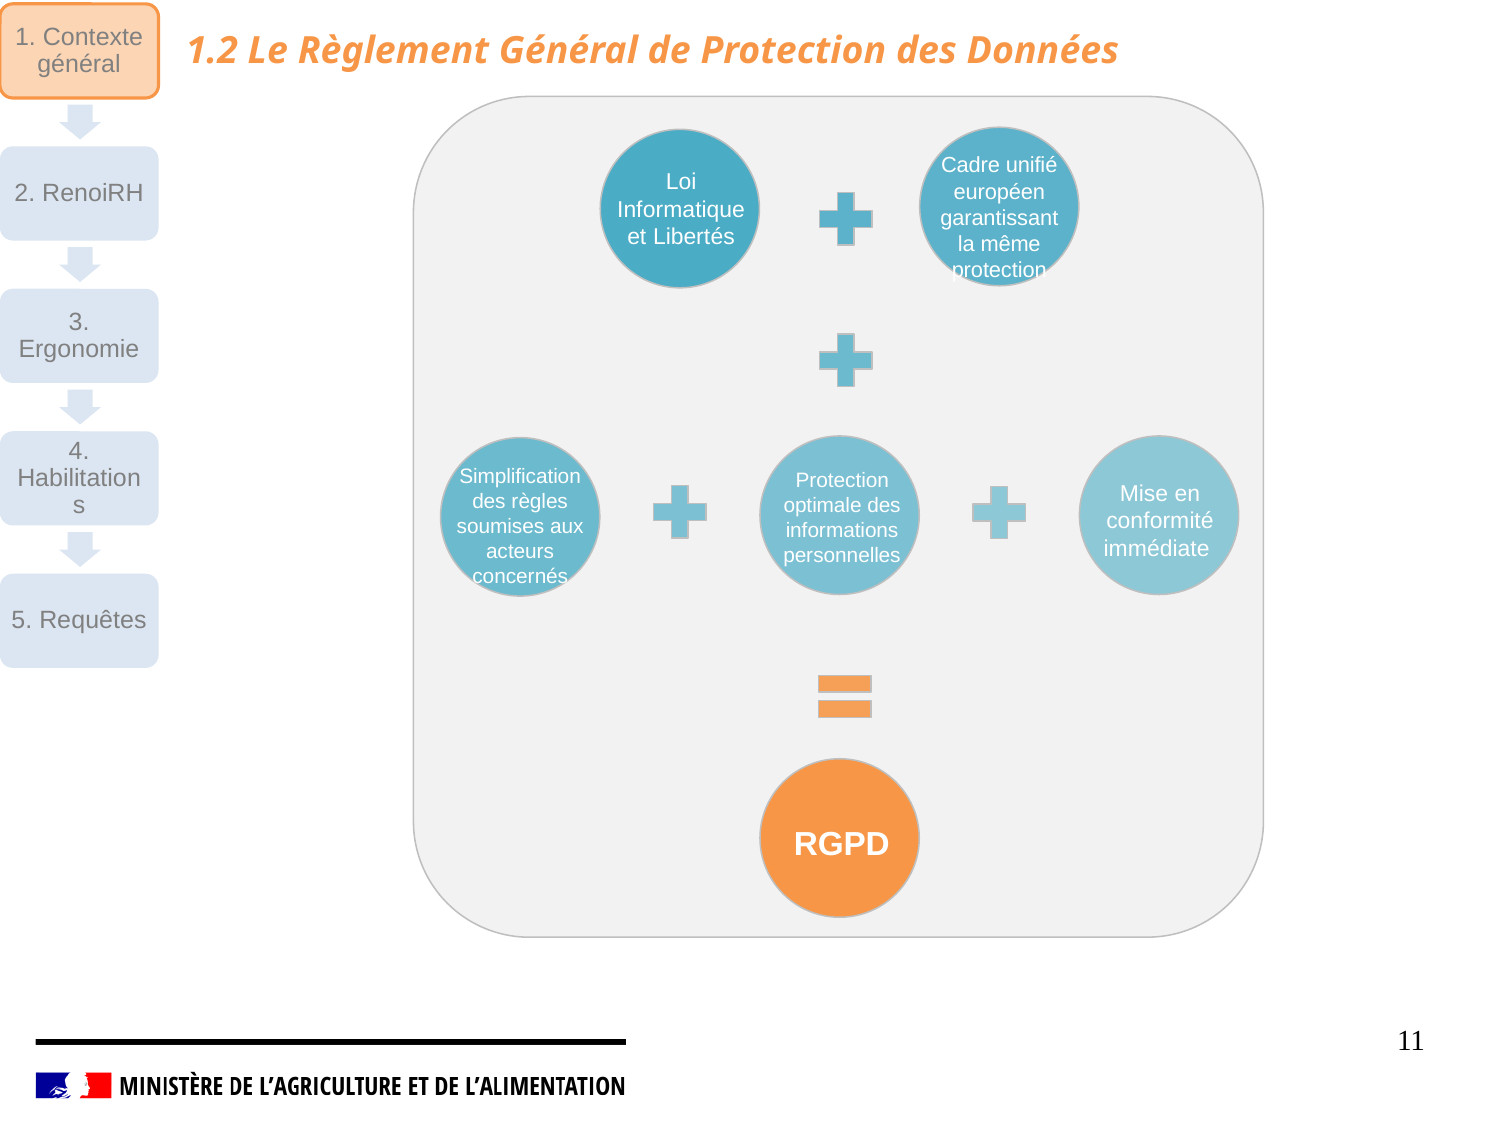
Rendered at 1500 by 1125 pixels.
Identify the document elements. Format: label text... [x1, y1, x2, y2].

text_box Mise en conformité immédiate [1080, 471, 1240, 568]
text_box RGPD [754, 814, 930, 869]
text_box 1. Contexte général [0, 3, 159, 99]
text_box Cadre unifié européen garantissant la même protection [919, 143, 1079, 290]
text_box 2. RenoiRH [0, 146, 159, 241]
text_box [59, 532, 102, 567]
text_box 4. Habilitations [0, 431, 159, 526]
text_box [59, 389, 102, 425]
text_box [59, 247, 102, 282]
text_box [59, 104, 102, 140]
text_box Loi Informatique et Libertés [601, 159, 761, 256]
text_box 3. Ergonomie [0, 288, 159, 383]
text_box [413, 96, 1264, 938]
text_box 1.2 Le Règlement Général de Protection des Données [171, 18, 1482, 125]
text_box Simplification des règles soumises aux acteurs concernés [440, 455, 600, 595]
text_box 5. Requêtes [0, 573, 159, 668]
text_box Protection optimale des informations personnelles [762, 459, 922, 574]
picture [35, 1039, 626, 1099]
